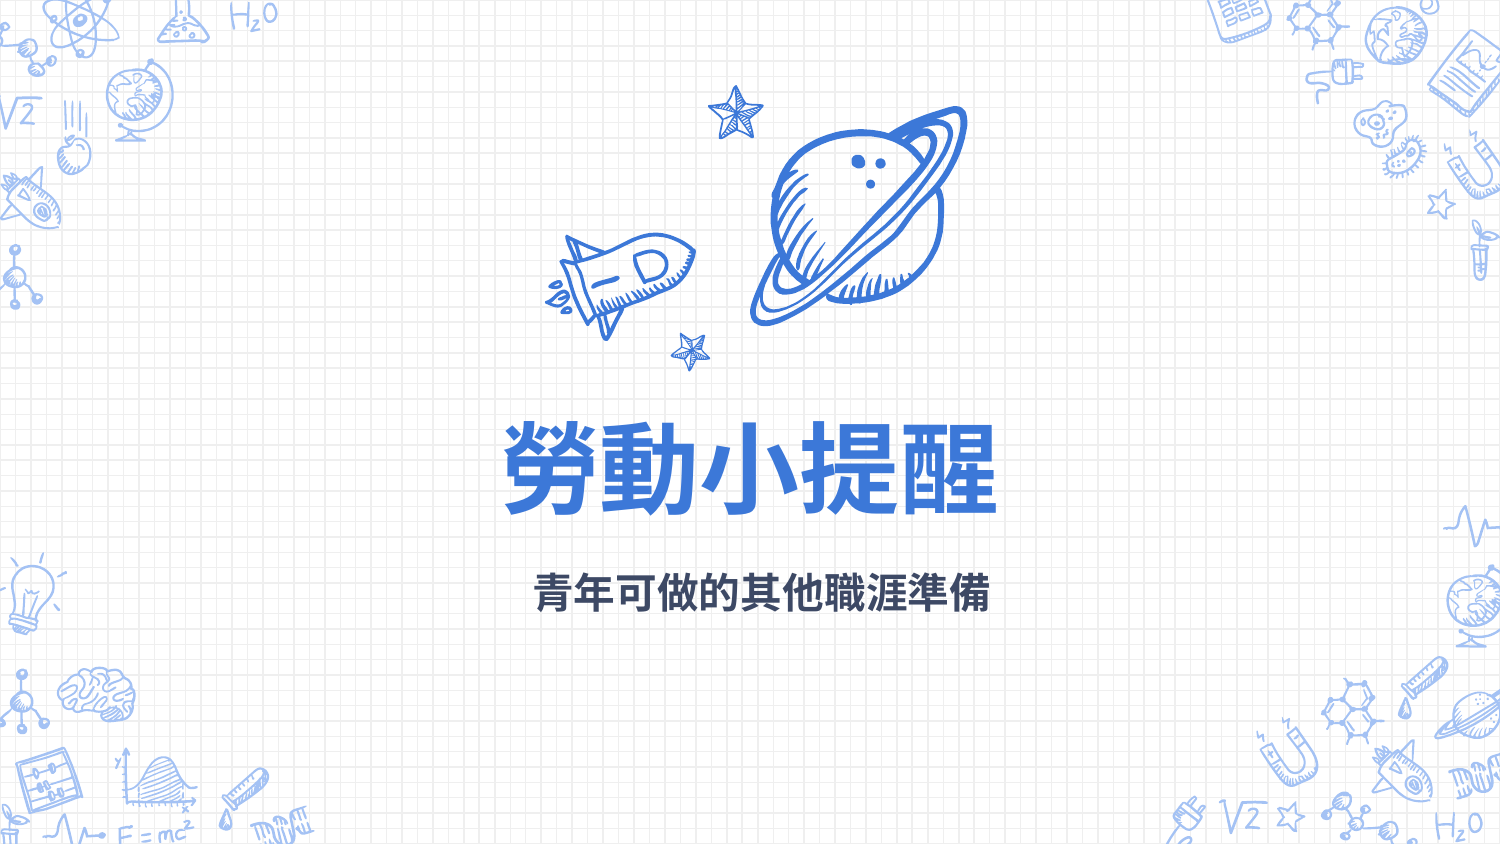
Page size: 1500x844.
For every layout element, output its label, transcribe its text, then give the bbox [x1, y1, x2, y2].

title 勞動小提醒 [112, 351, 1388, 542]
text_box [750, 106, 968, 327]
text_box [708, 85, 764, 140]
text_box [544, 232, 696, 341]
text_box [670, 332, 711, 372]
subtitle 青年可做的其他職涯準備 [395, 551, 1128, 681]
